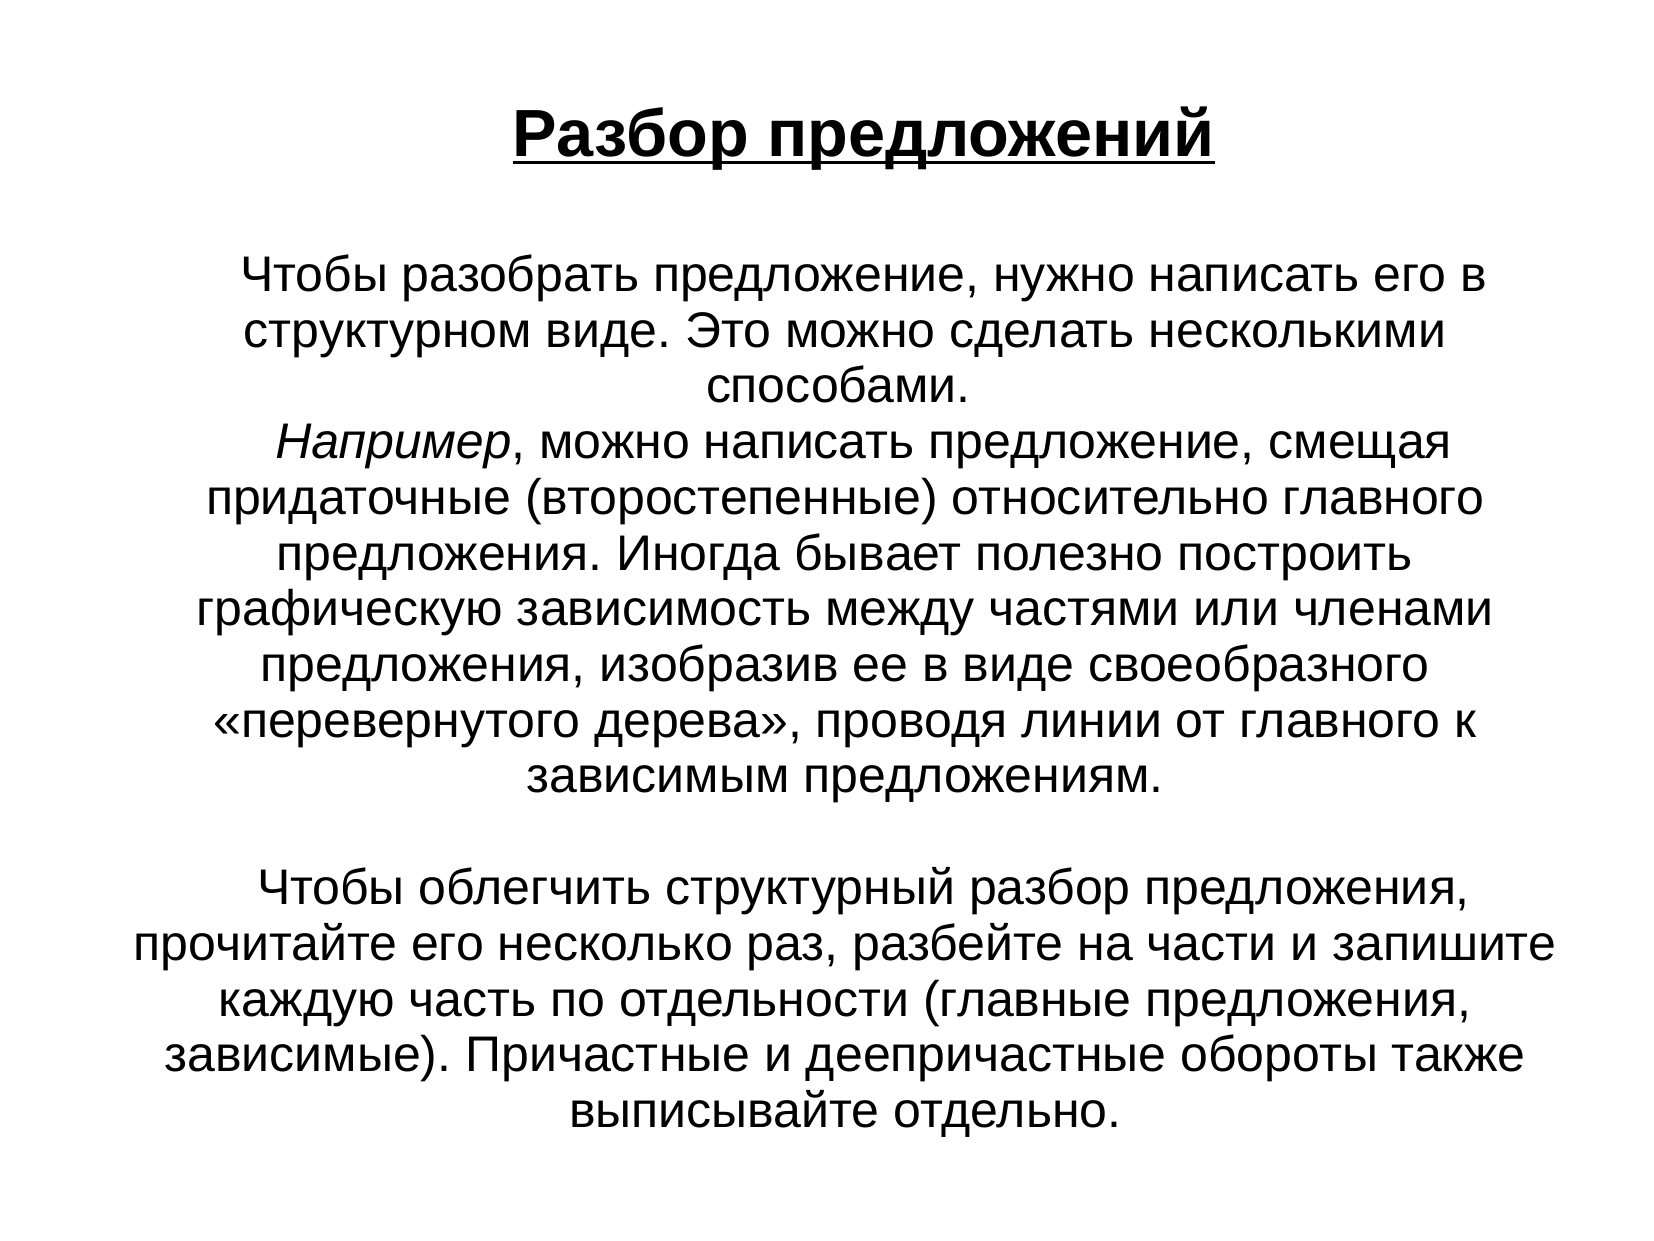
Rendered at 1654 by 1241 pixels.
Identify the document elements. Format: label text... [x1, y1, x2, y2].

subtitle Разбор предложений Чтобы разобрать предложение, нужно написать его в структурном виде. Это можно сделать несколькими способами. Например, можно написать предложение, смещая придаточные (второстепенные) относительно главного предложения. Иногда бывает полезно построить графическую зависимость между частями или членами предложения, изобразив ее в виде своеобразного «перевернутого дерева», проводя линии от главного к зависимым предложениям. Чтобы облегчить структурный разбор предложения, прочитайте его несколько раз, разбейте на части и запишите каждую часть по отдельности (главные предложения, зависимые). Причастные и деепричастные обороты также выписывайте отдельно. [82, 49, 1571, 1186]
